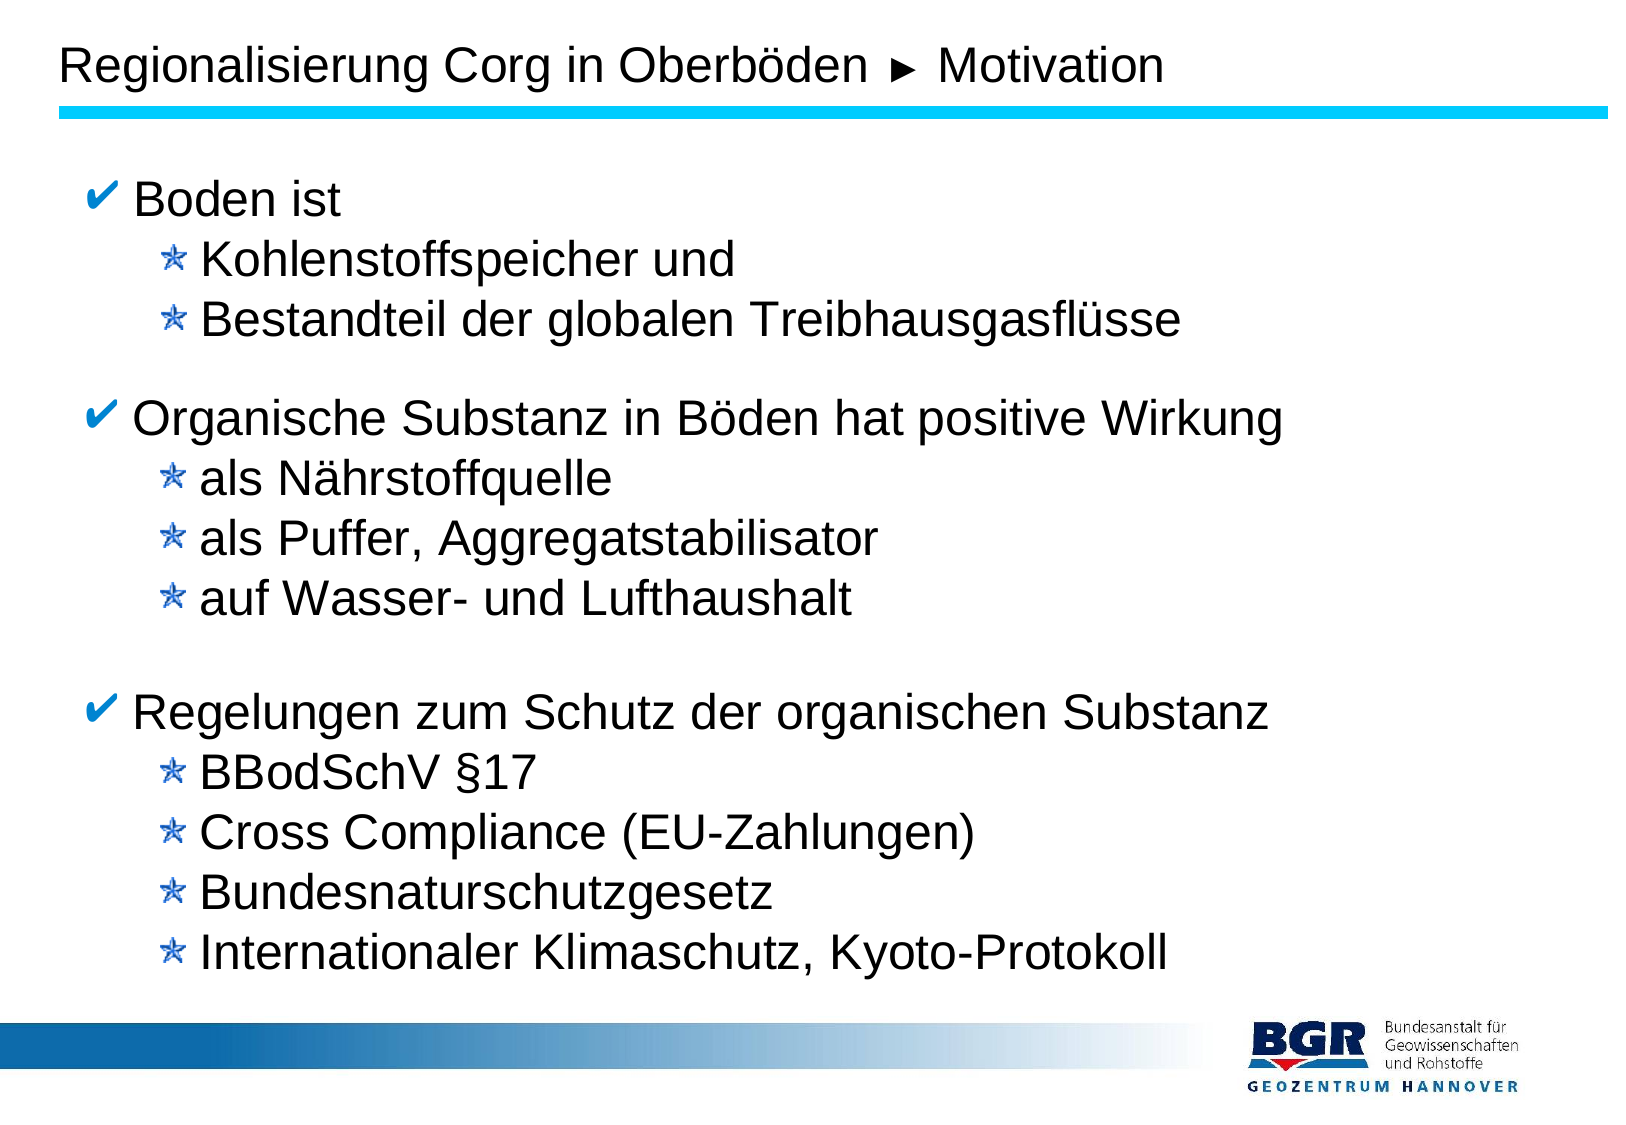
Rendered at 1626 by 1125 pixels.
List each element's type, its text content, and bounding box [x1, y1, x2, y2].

text_box Regelungen zum Schutz der organischen Substanz BBodSchV §17 Cross Compliance (EU-Zahlungen) Bundesnaturschutzgesetz Internationaler Klimaschutz, Kyoto-Protokoll [70, 672, 1286, 988]
text_box Boden ist Kohlenstoffspeicher und Bestandteil der globalen Treibhausgasflüsse [71, 159, 1198, 355]
text_box Organische Substanz in Böden hat positive Wirkung als Nährstoffquelle als Puffer, Aggregatstabilisator auf Wasser- und Lufthaushalt [70, 377, 1300, 633]
picture [0, 1016, 1590, 1100]
text_box Regionalisierung Corg in Oberböden ► Motivation [43, 24, 1181, 100]
